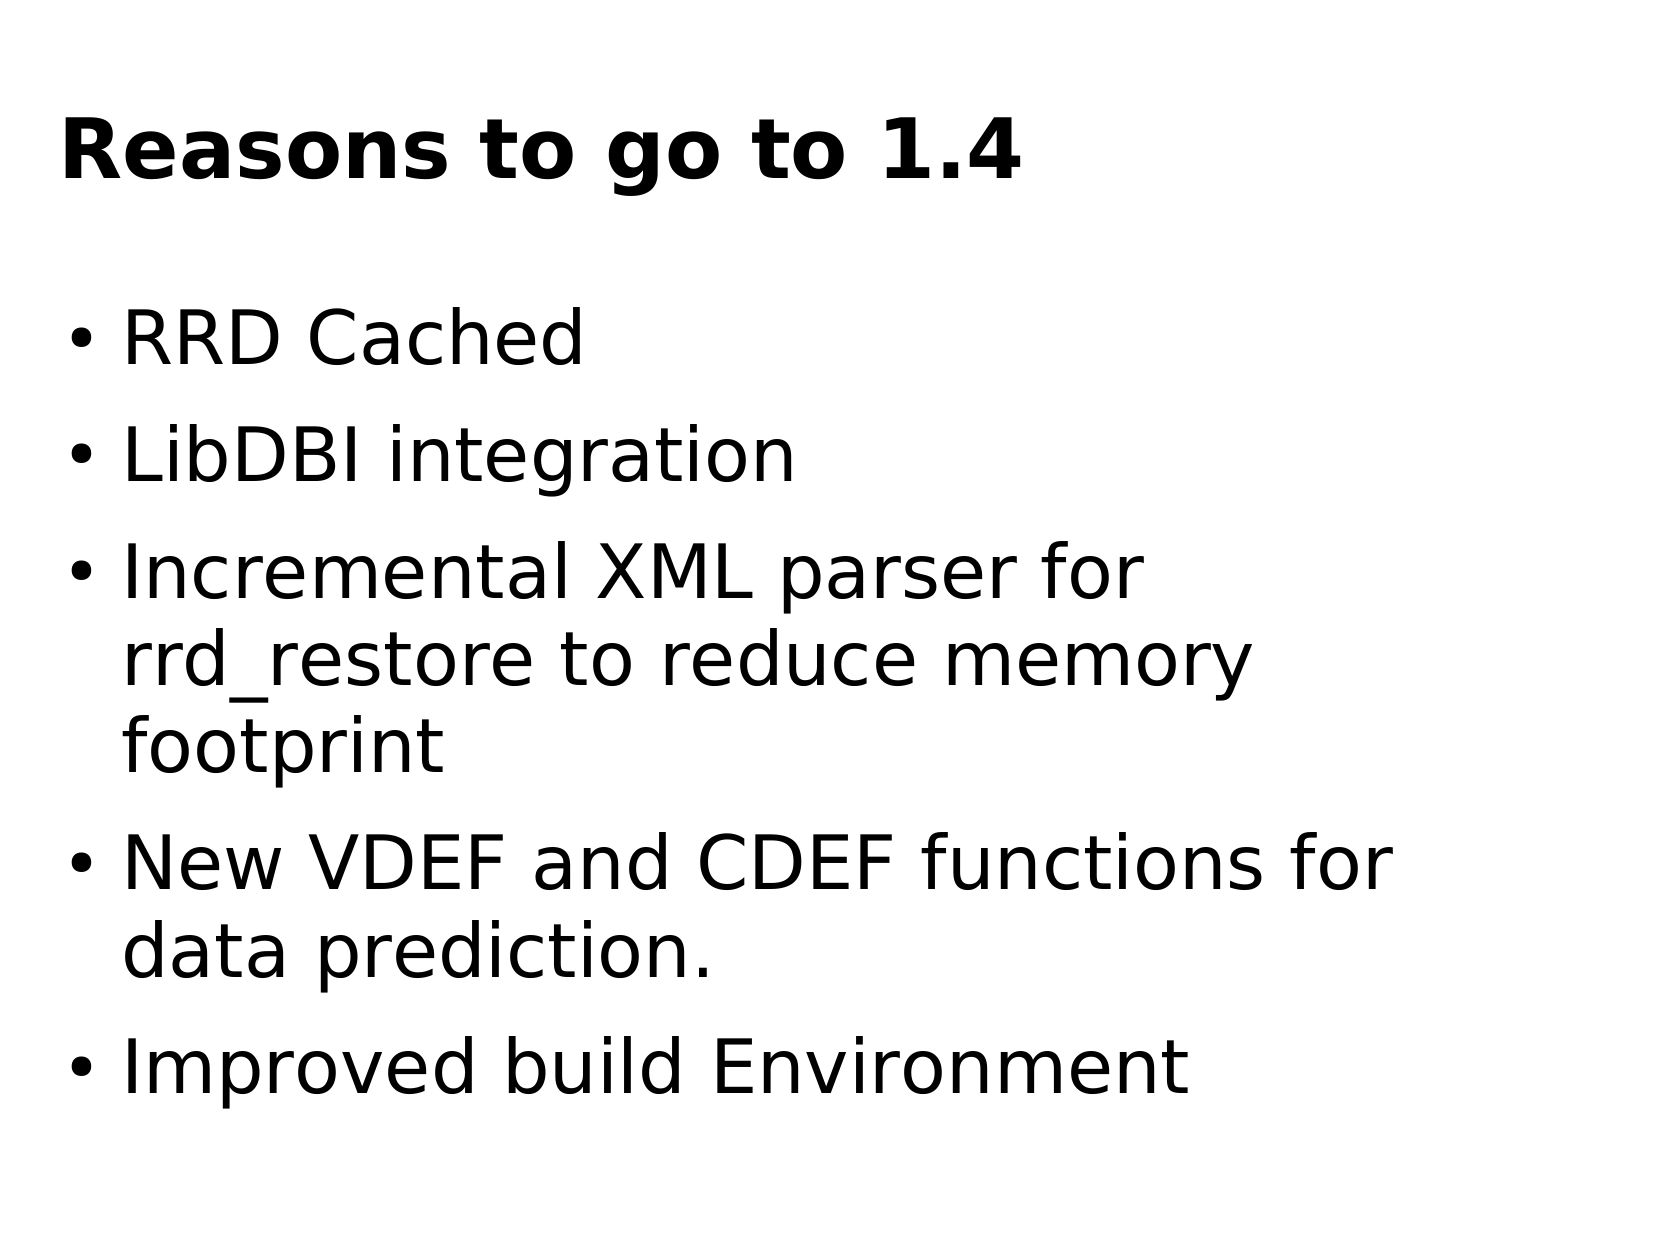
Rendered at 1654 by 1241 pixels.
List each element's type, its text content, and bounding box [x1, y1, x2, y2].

list RRD Cached LibDBI integration Incremental XML parser for rrd_restore to reduce memory footprint New VDEF and CDEF functions for data prediction. Improved build Environment [50, 295, 1571, 1112]
title Reasons to go to 1.4 [59, 82, 1607, 218]
